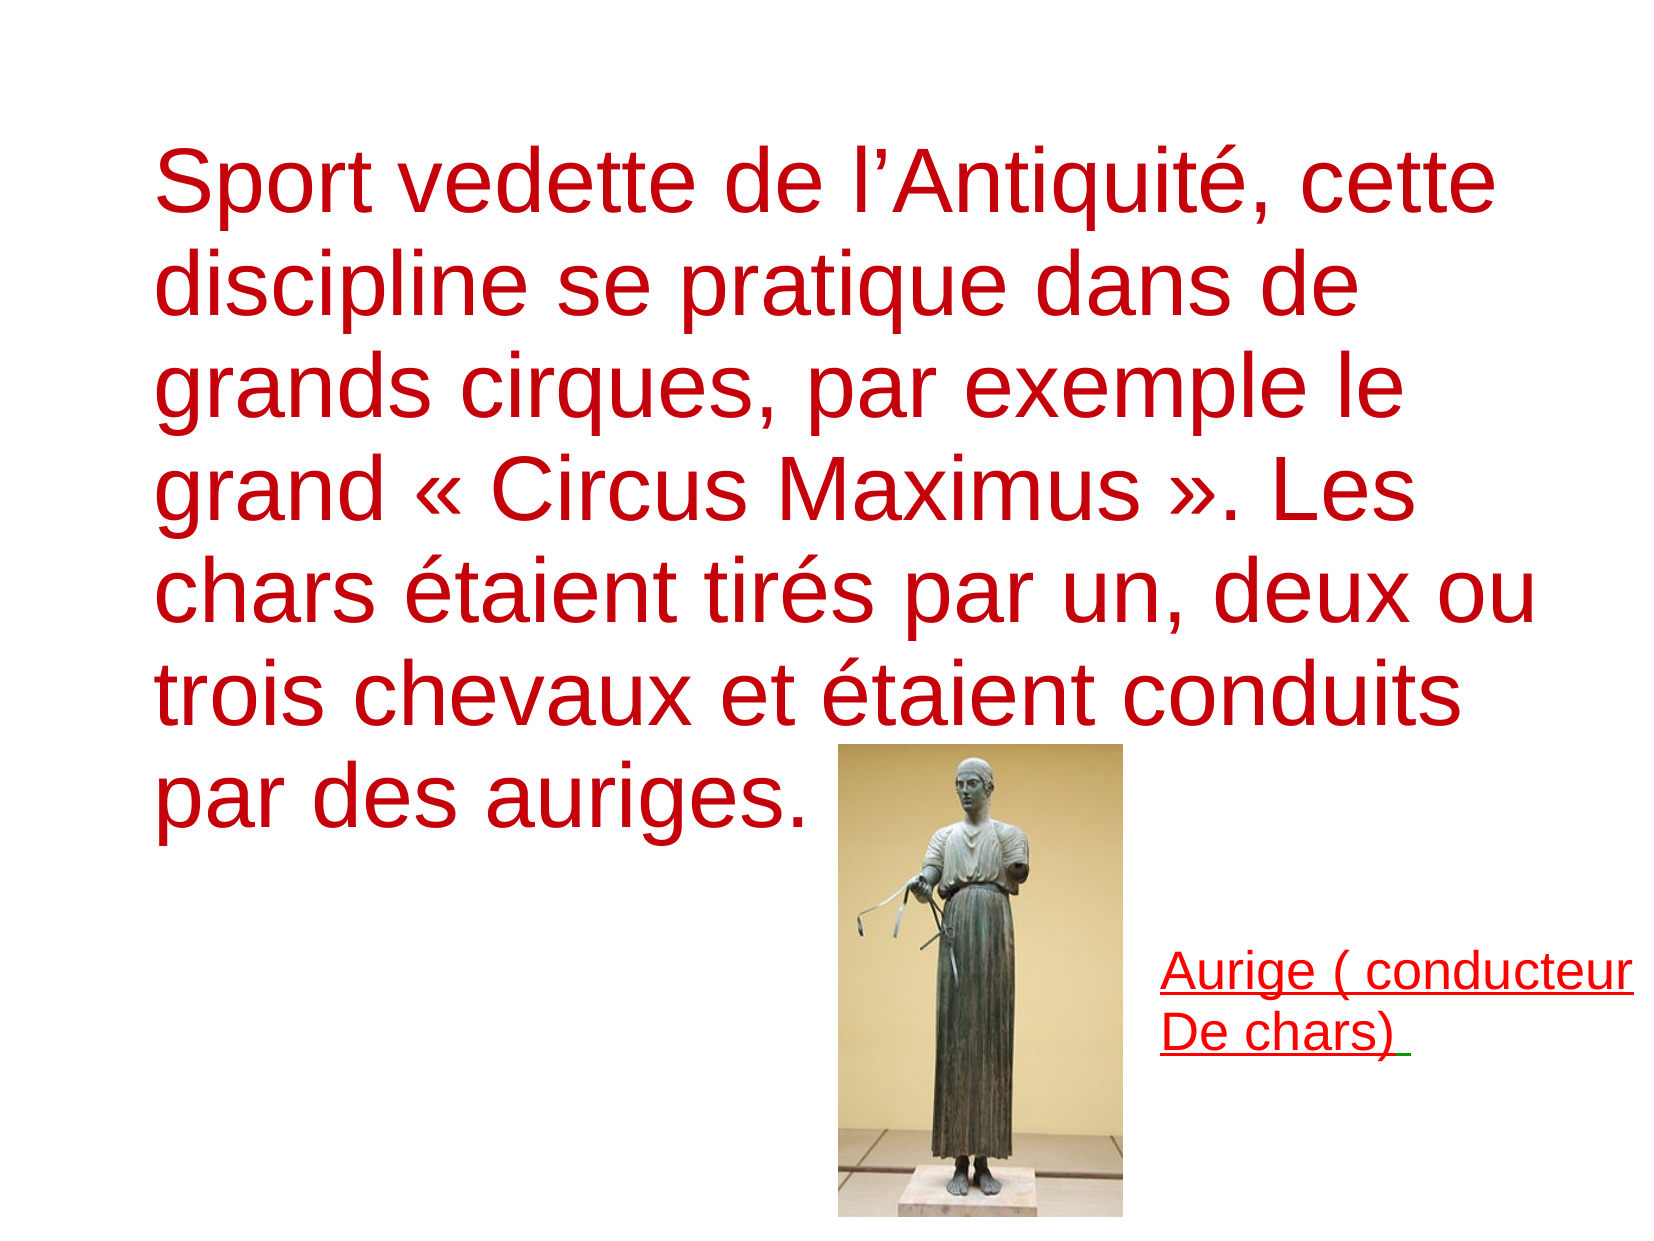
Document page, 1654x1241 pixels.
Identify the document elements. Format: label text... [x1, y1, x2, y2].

text_box Aurige ( conducteur De chars) [1145, 933, 1650, 1069]
text_box Sport vedette de l’Antiquité, cette discipline se pratique dans de grands cirques, par exemple le grand « Circus Maximus ». Les chars étaient tirés par un, deux ou trois chevaux et étaient conduits par des auriges. [82, 129, 1571, 1182]
picture [838, 744, 1123, 1217]
